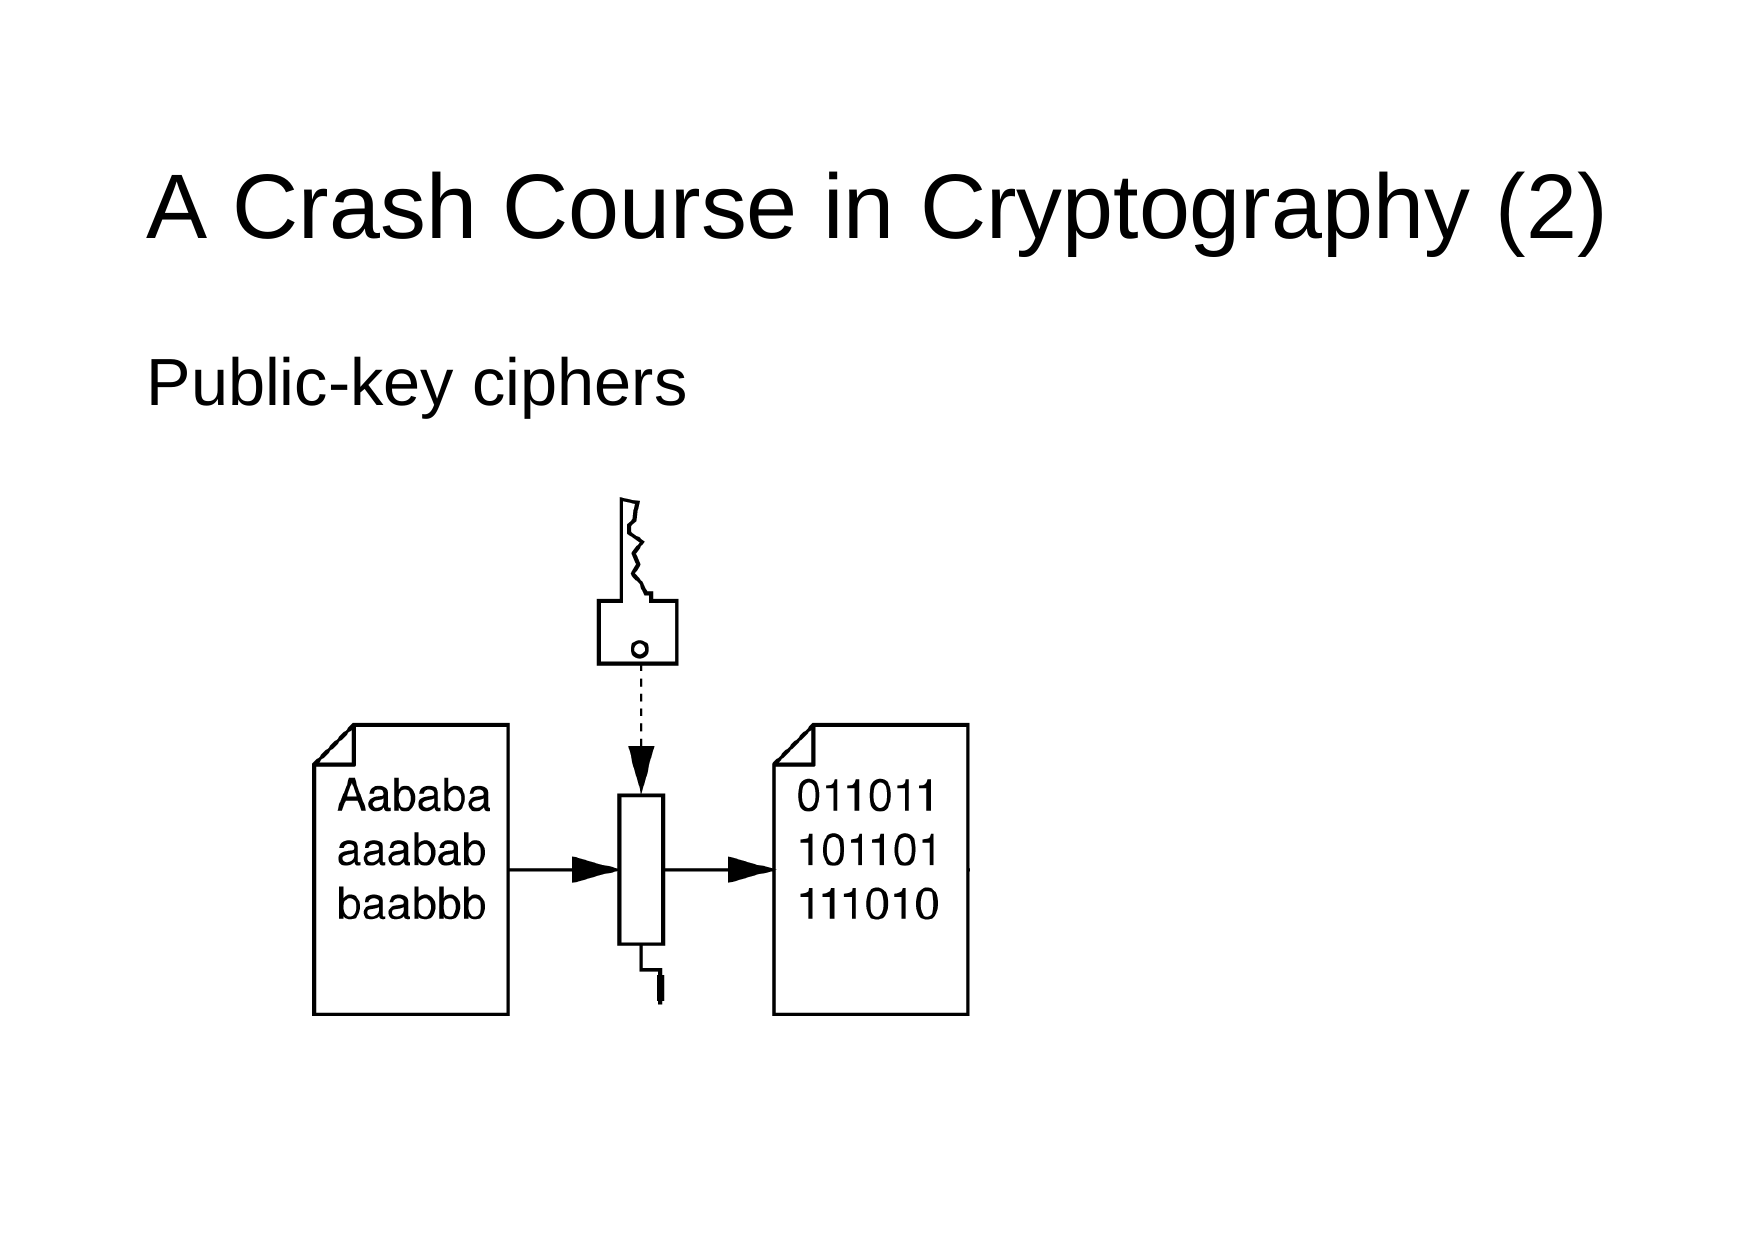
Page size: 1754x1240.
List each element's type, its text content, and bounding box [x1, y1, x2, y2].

picture [312, 492, 1429, 1016]
list Public-key ciphers [128, 344, 1627, 1126]
title A Crash Course in Cryptography (2) [128, 102, 1627, 310]
